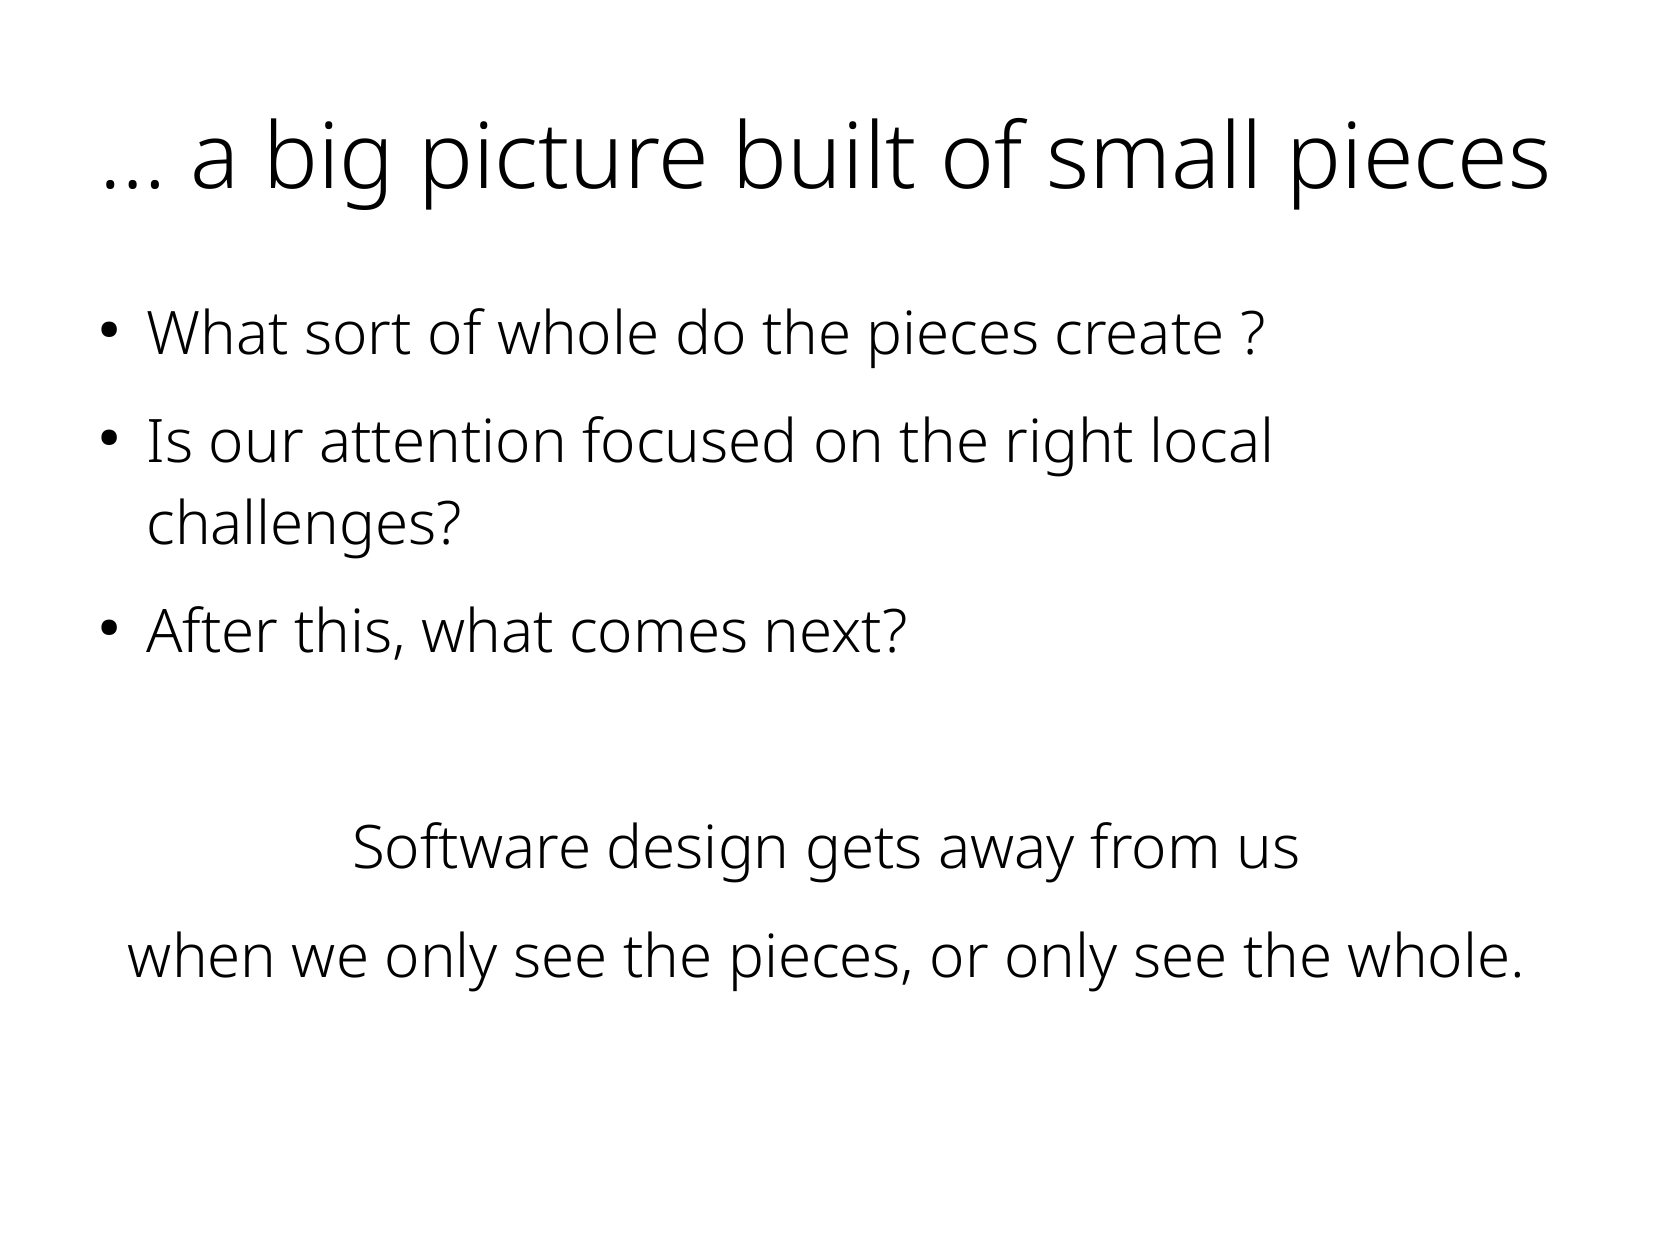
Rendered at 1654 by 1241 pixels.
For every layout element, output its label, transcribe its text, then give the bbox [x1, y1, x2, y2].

title … a big picture built of small pieces [82, 49, 1571, 257]
list What sort of whole do the pieces create ? Is our attention focused on the right local challenges? After this, what comes next? Software design gets away from us when we only see the pieces, or only see the whole. [82, 290, 1571, 1010]
